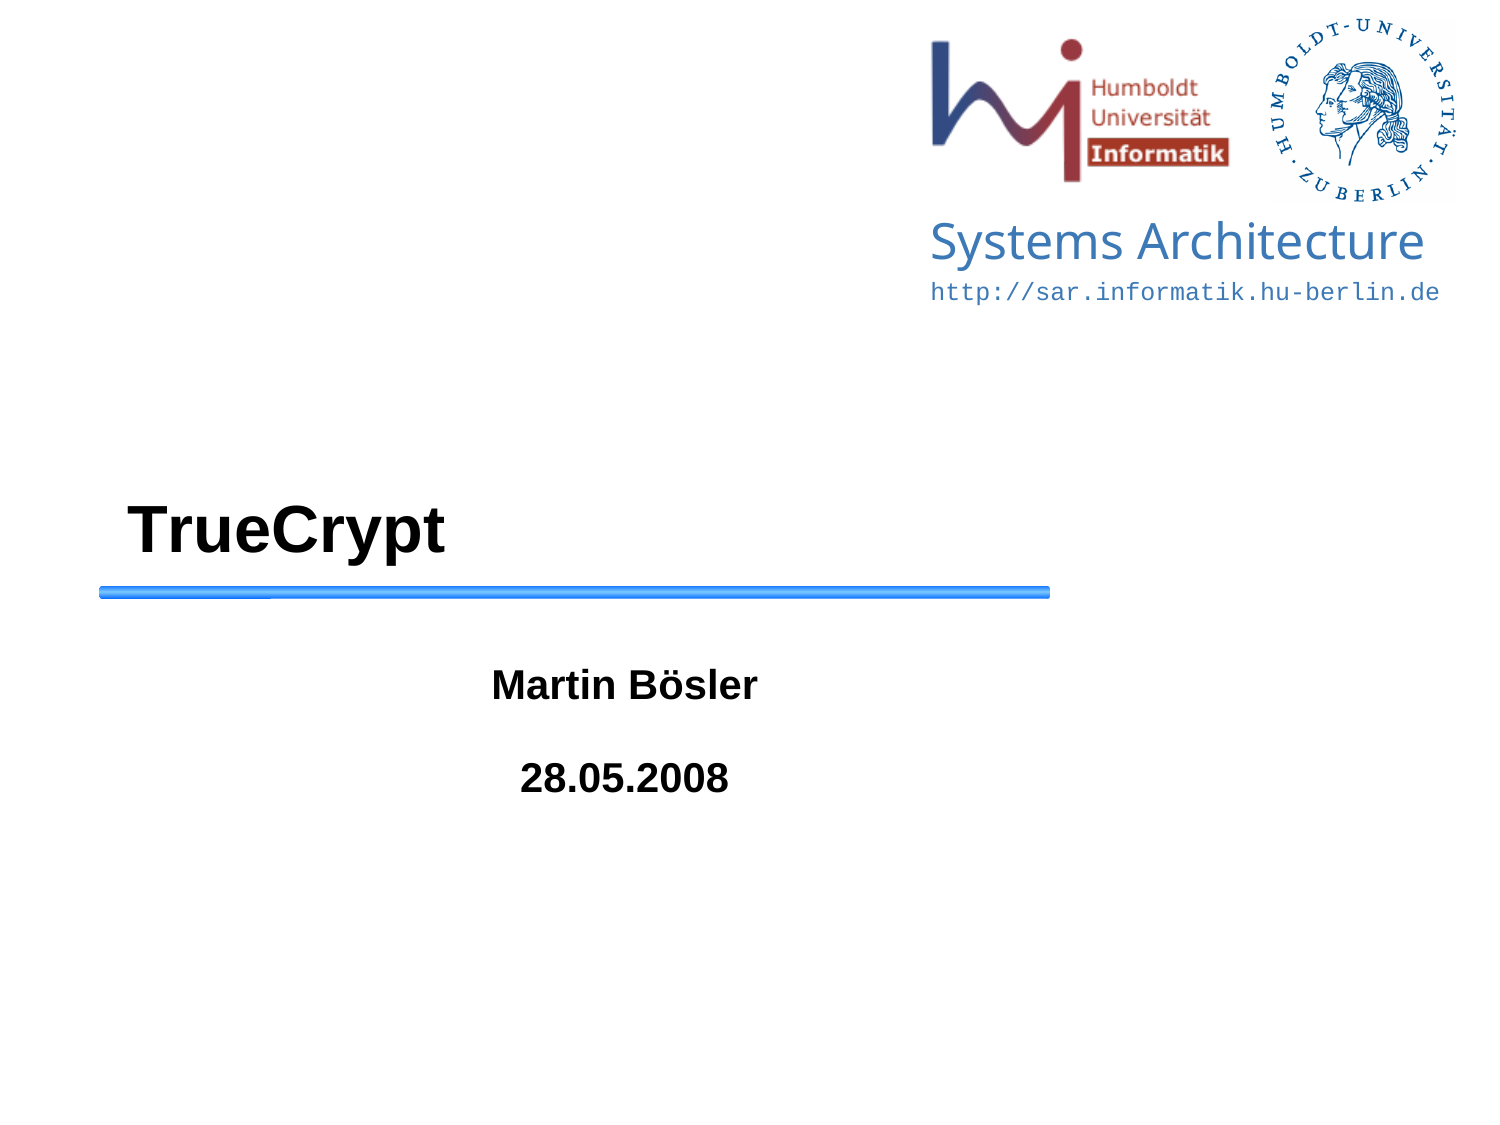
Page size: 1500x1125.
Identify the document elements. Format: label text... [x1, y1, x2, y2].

picture [922, 30, 1235, 187]
title TrueCrypt [112, 408, 1128, 651]
text_box Martin Bösler 28.05.2008 [99, 654, 1150, 942]
picture [1269, 18, 1456, 202]
